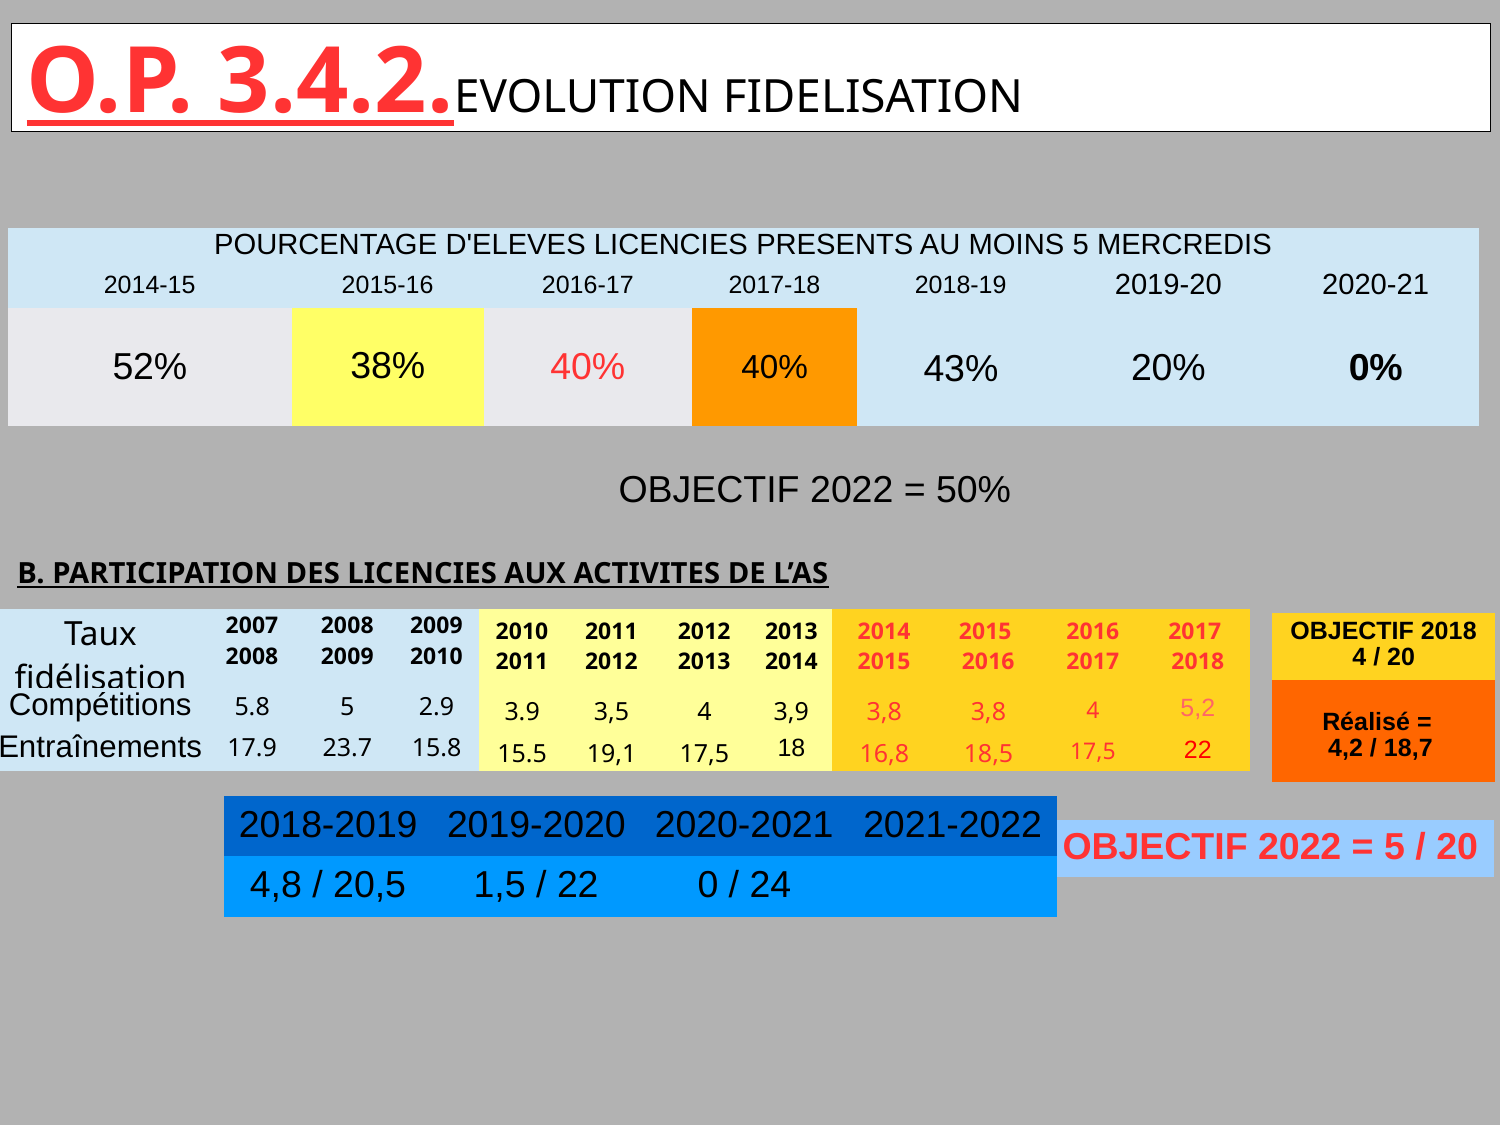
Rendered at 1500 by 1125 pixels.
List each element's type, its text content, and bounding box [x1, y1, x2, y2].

table_header 2018-2019 [224, 796, 432, 856]
text_box OBJECTIF 2022 = 50% [295, 460, 1335, 502]
table_cell 0 / 24 [640, 856, 848, 917]
table_header 2007 2008 [203, 609, 301, 688]
table_cell 22 [1145, 730, 1228, 771]
table_header 2009 2010 [394, 609, 479, 688]
table_header 2021-2022 [848, 796, 1057, 856]
table_header OBJECTIF 2018 4 / 20 [1272, 613, 1495, 680]
table_header 2012 2013 [658, 609, 751, 688]
table_cell Compétitions [0, 688, 203, 730]
table_cell 16,8 [832, 730, 936, 771]
table_cell 19,1 [565, 730, 658, 771]
table_cell 4,8 / 20,5 [224, 856, 432, 917]
table_cell 2017-18 [692, 261, 857, 308]
table_header 2017 2018 [1145, 609, 1250, 688]
title O.P. 3.4.2.EVOLUTION FIDELISATION [11, 23, 1491, 132]
table_cell 2.9 [394, 688, 479, 730]
table_cell 3,5 [565, 688, 658, 730]
table_cell 17,5 [658, 730, 751, 771]
table_cell 52% [8, 308, 292, 426]
table_header 2020-2021 [640, 796, 848, 856]
table_header OBJECTIF 2022 = 5 / 20 [1057, 820, 1494, 877]
table_cell 2015-16 [292, 261, 484, 308]
table_cell 17,5 [1041, 730, 1145, 771]
table_cell 2020-21 [1272, 261, 1479, 308]
table_cell 20% [1065, 308, 1272, 426]
table_header 2011 2012 [565, 609, 658, 688]
table_header 2014 2015 [832, 609, 936, 688]
table_cell 3,9 [751, 688, 832, 730]
table_header 2016 2017 [1041, 609, 1145, 688]
table_cell 43% [857, 308, 1065, 426]
table_cell Entraînements [0, 730, 203, 771]
table_cell 18 [751, 730, 832, 771]
table_cell 1,5 / 22 [432, 856, 640, 917]
table_cell 3,8 [832, 688, 936, 730]
table_cell 23.7 [301, 730, 394, 771]
table_cell [1272, 680, 1495, 702]
table_cell 5.8 [203, 688, 301, 730]
table_cell 3.9 [479, 688, 565, 730]
table_cell 2018-19 [857, 261, 1065, 308]
table_header 2019-2020 [432, 796, 640, 856]
table_cell 17.9 [203, 730, 301, 771]
text_box Réalisé = 4,2 / 18,7 [1228, 702, 1500, 792]
table_cell 40% [484, 308, 692, 426]
table_cell 15.8 [394, 730, 479, 771]
table_cell 5 [301, 688, 394, 730]
text_box B. PARTICIPATION DES LICENCIES AUX ACTIVITES DE L’AS [2, 502, 1480, 643]
table_header POURCENTAGE D'ELEVES LICENCIES PRESENTS AU MOINS 5 MERCREDIS [8, 228, 1479, 261]
table_cell 5,2 [1145, 688, 1250, 730]
table_cell 38% [292, 308, 484, 426]
title [0, 11, 1500, 175]
table_header 2010 2011 [479, 609, 565, 688]
table_cell 15.5 [479, 730, 565, 771]
table_cell 40% [692, 308, 857, 426]
table_header 2013 2014 [751, 609, 832, 688]
table_cell 3,8 [936, 688, 1041, 730]
table_cell 4 [658, 688, 751, 730]
table_cell 0% [1272, 308, 1479, 426]
table_header 2015 2016 [936, 609, 1041, 688]
table_cell 2016-17 [484, 261, 692, 308]
table_cell 2014-15 [8, 261, 292, 308]
table_cell [848, 856, 1057, 917]
table_header 2008 2009 [301, 609, 394, 688]
table_cell 18,5 [936, 730, 1041, 771]
table_cell 4 [1041, 688, 1145, 730]
table_header Taux fidélisation [0, 609, 203, 688]
table_cell 2019-20 [1065, 261, 1272, 308]
